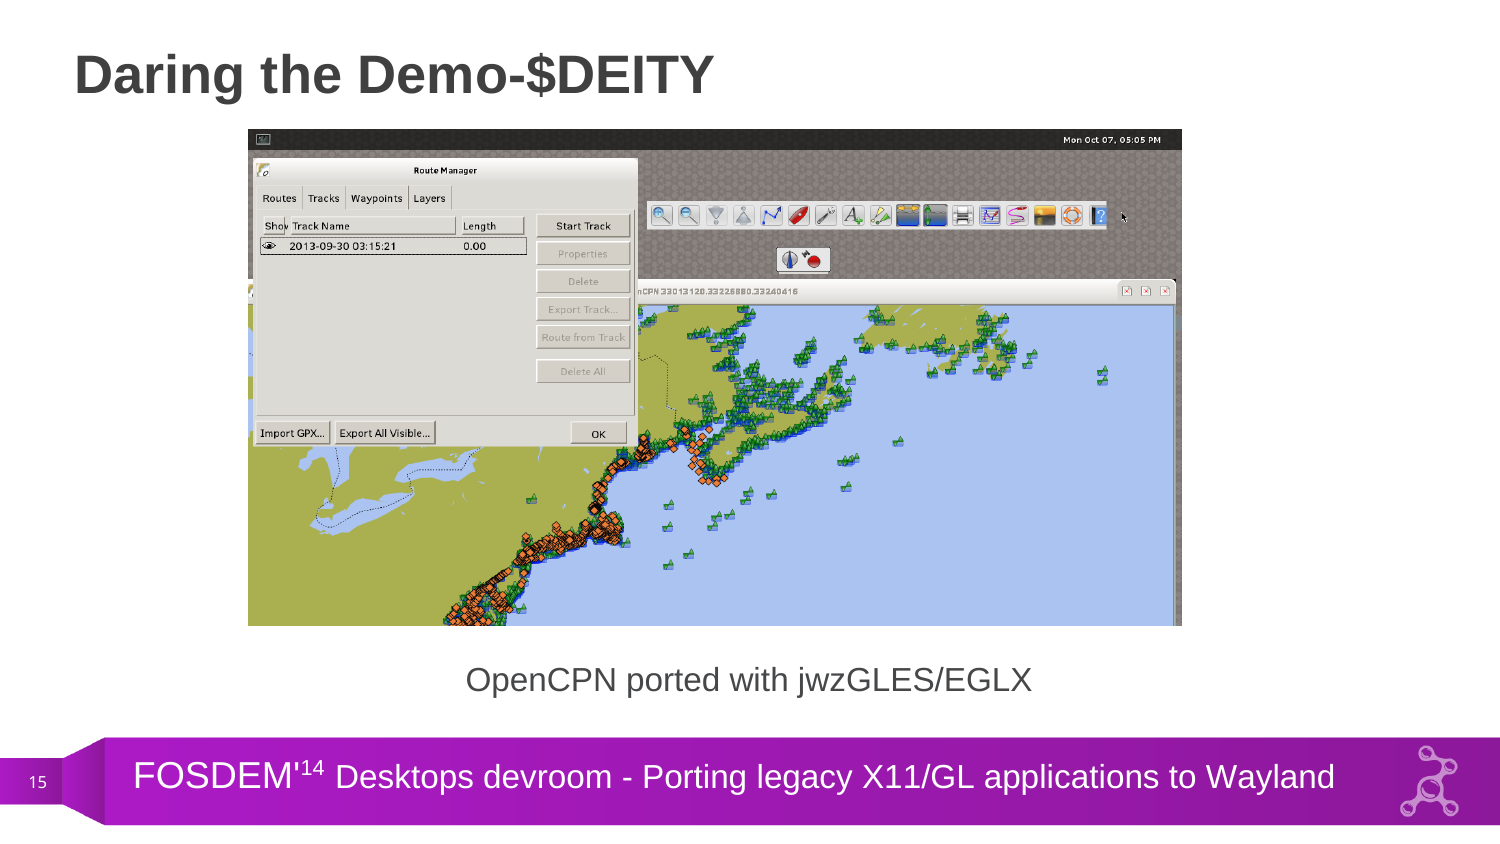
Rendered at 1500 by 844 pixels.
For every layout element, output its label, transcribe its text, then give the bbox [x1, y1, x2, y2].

picture [0, 0, 1500, 844]
subtitle OpenCPN ported with jwzGLES/EGLX [74, 166, 1425, 745]
title Daring the Demo-$DEITY [74, 50, 1425, 160]
